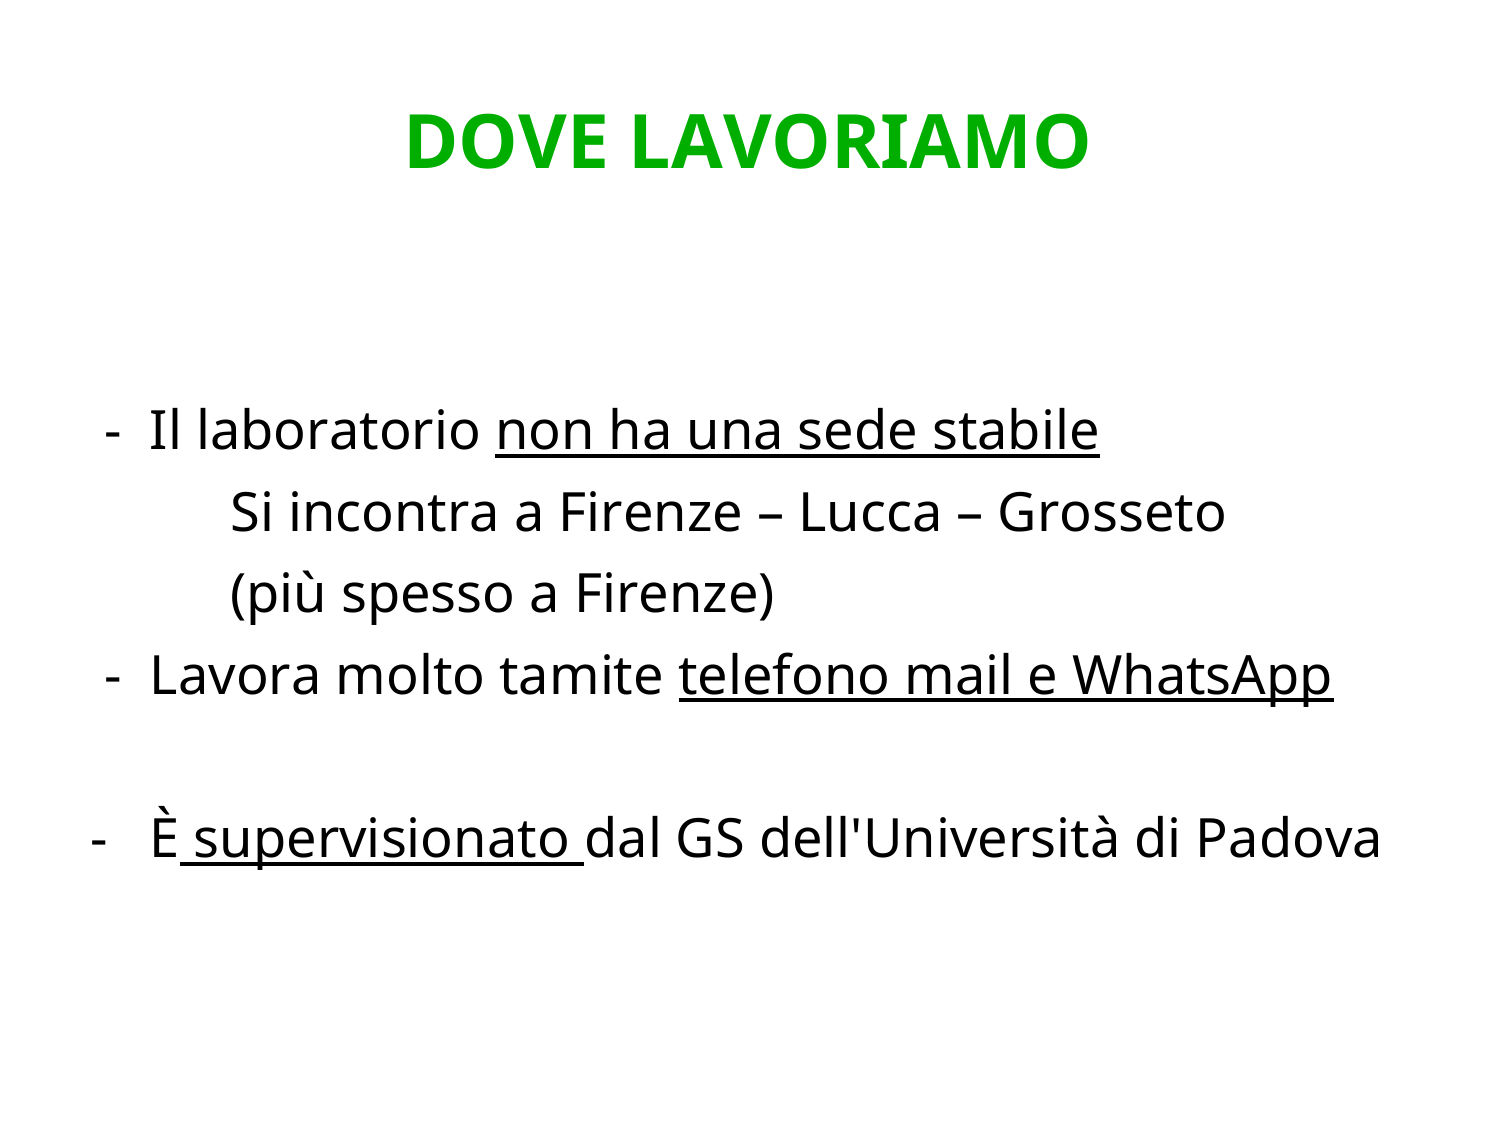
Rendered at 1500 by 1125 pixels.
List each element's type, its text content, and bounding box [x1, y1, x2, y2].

subtitle - Il laboratorio non ha una sede stabile Si incontra a Firenze – Lucca – Grosseto (più spesso a Firenze) - Lavora molto tamite telefono mail e WhatsApp - È supervisionato dal GS dell'Università di Padova [75, 269, 1422, 994]
title DOVE LAVORIAMO [75, 20, 1422, 257]
